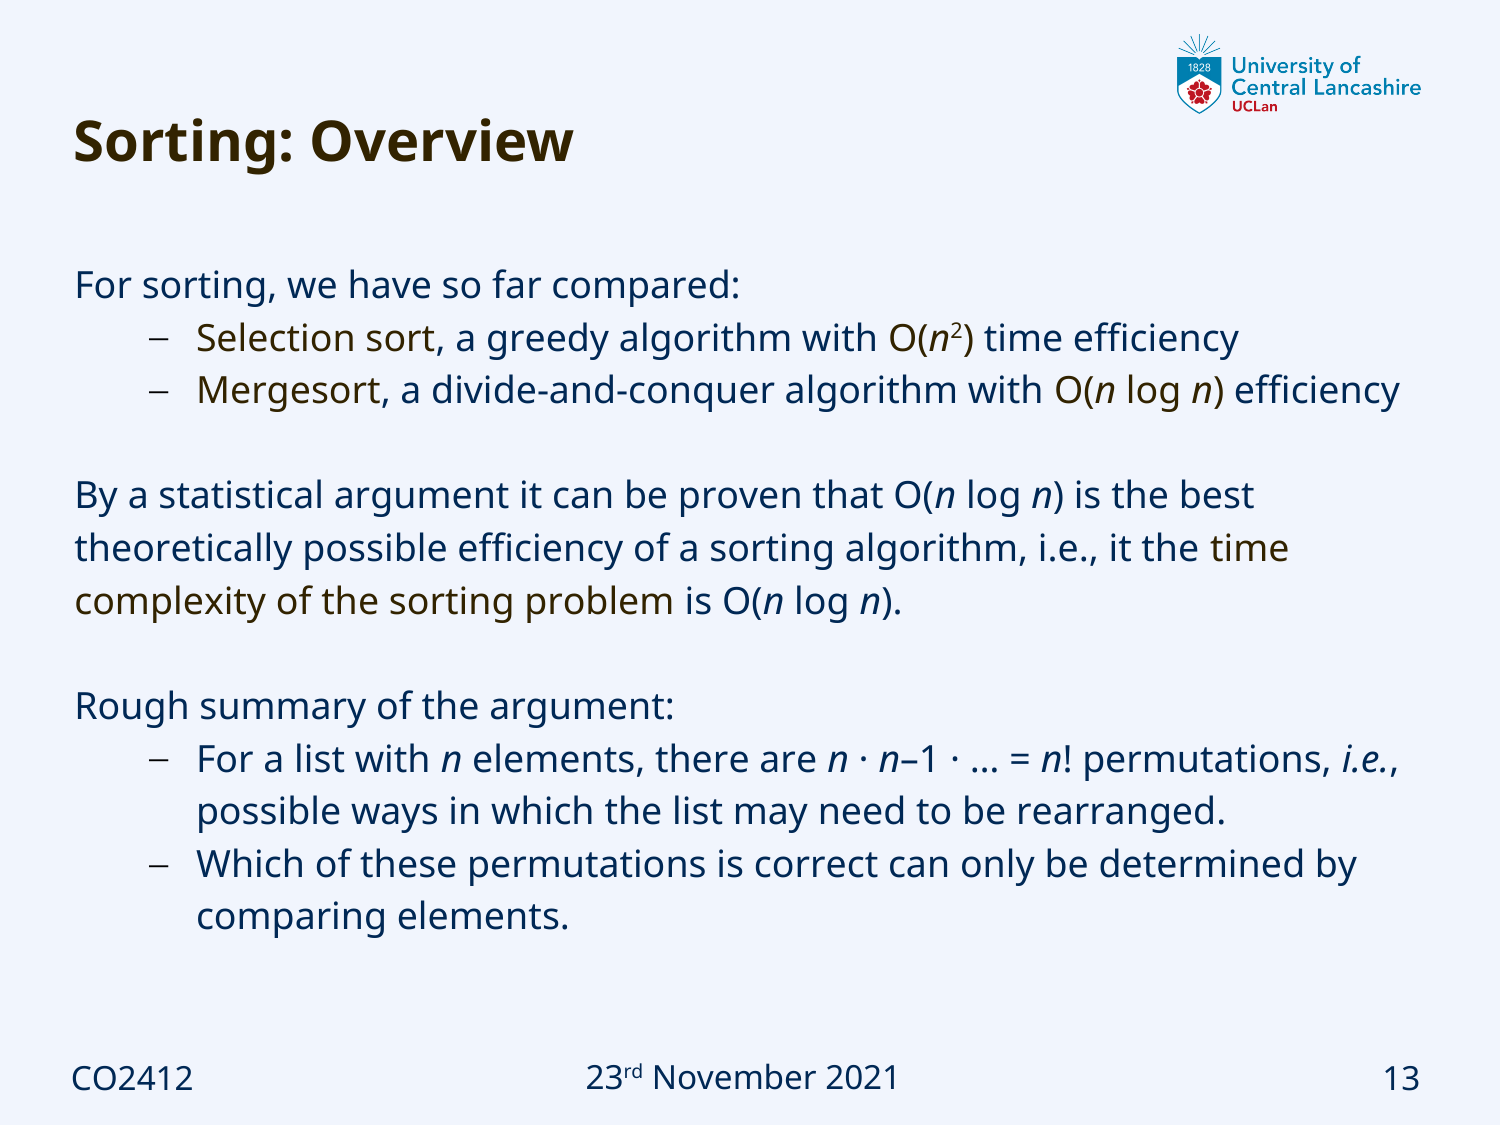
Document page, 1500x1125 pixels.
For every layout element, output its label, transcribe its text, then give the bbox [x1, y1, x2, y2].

picture [1177, 34, 1421, 54]
title Sorting: Overview [58, 54, 1500, 224]
text_box For sorting, we have so far compared: Selection sort, a greedy algorithm with O(n2) time efficiency Mergesort, a divide-and-conquer algorithm with O(n log n) efficiency By a statistical argument it can be proven that O(n log n) is the best theoretically possible efficiency of a sorting algorithm, i.e., it the time complexity of the sorting problem is O(n log n). Rough summary of the argument: For a list with n elements, there are n · n–1 · … = n! permutations, i.e., possible ways in which the list may need to be rearranged. Which of these permutations is correct can only be determined by comparing elements. [59, 245, 1435, 945]
